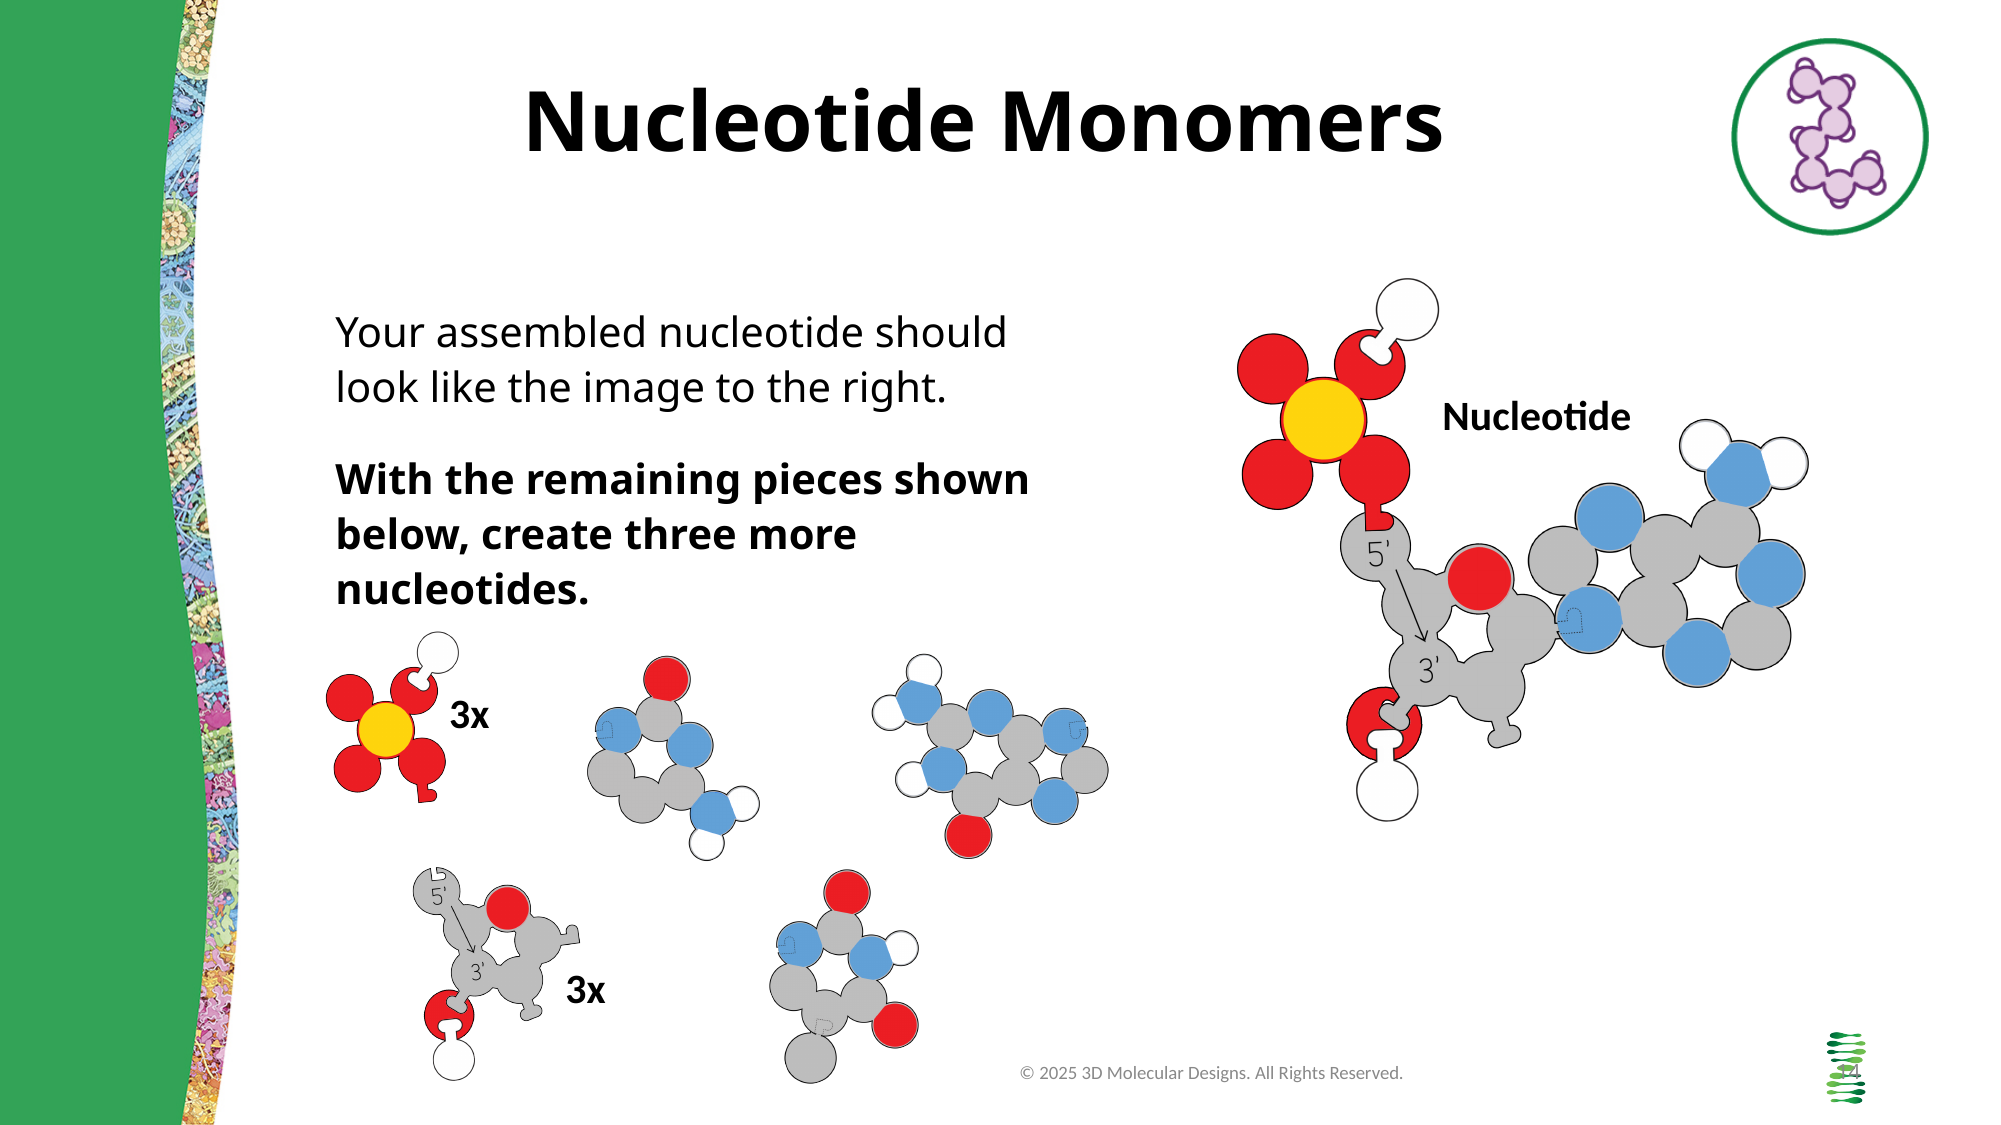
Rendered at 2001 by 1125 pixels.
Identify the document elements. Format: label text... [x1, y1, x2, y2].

text_box 3x [434, 679, 506, 746]
text_box Nucleotide [1427, 381, 1649, 447]
picture [736, 853, 954, 1090]
picture [1235, 265, 1879, 823]
picture [847, 600, 1123, 883]
picture [555, 642, 774, 892]
picture [410, 853, 581, 1083]
text_box Nucleotide Monomers [235, 72, 1732, 198]
text_box 3x [550, 954, 622, 1020]
slide_number 14 [1821, 1042, 1929, 1103]
picture [323, 624, 467, 812]
text_box Your assembled nucleotide should look like the image to the right. With the remaining pieces shown below, create three more nucleotides. [320, 293, 1052, 609]
